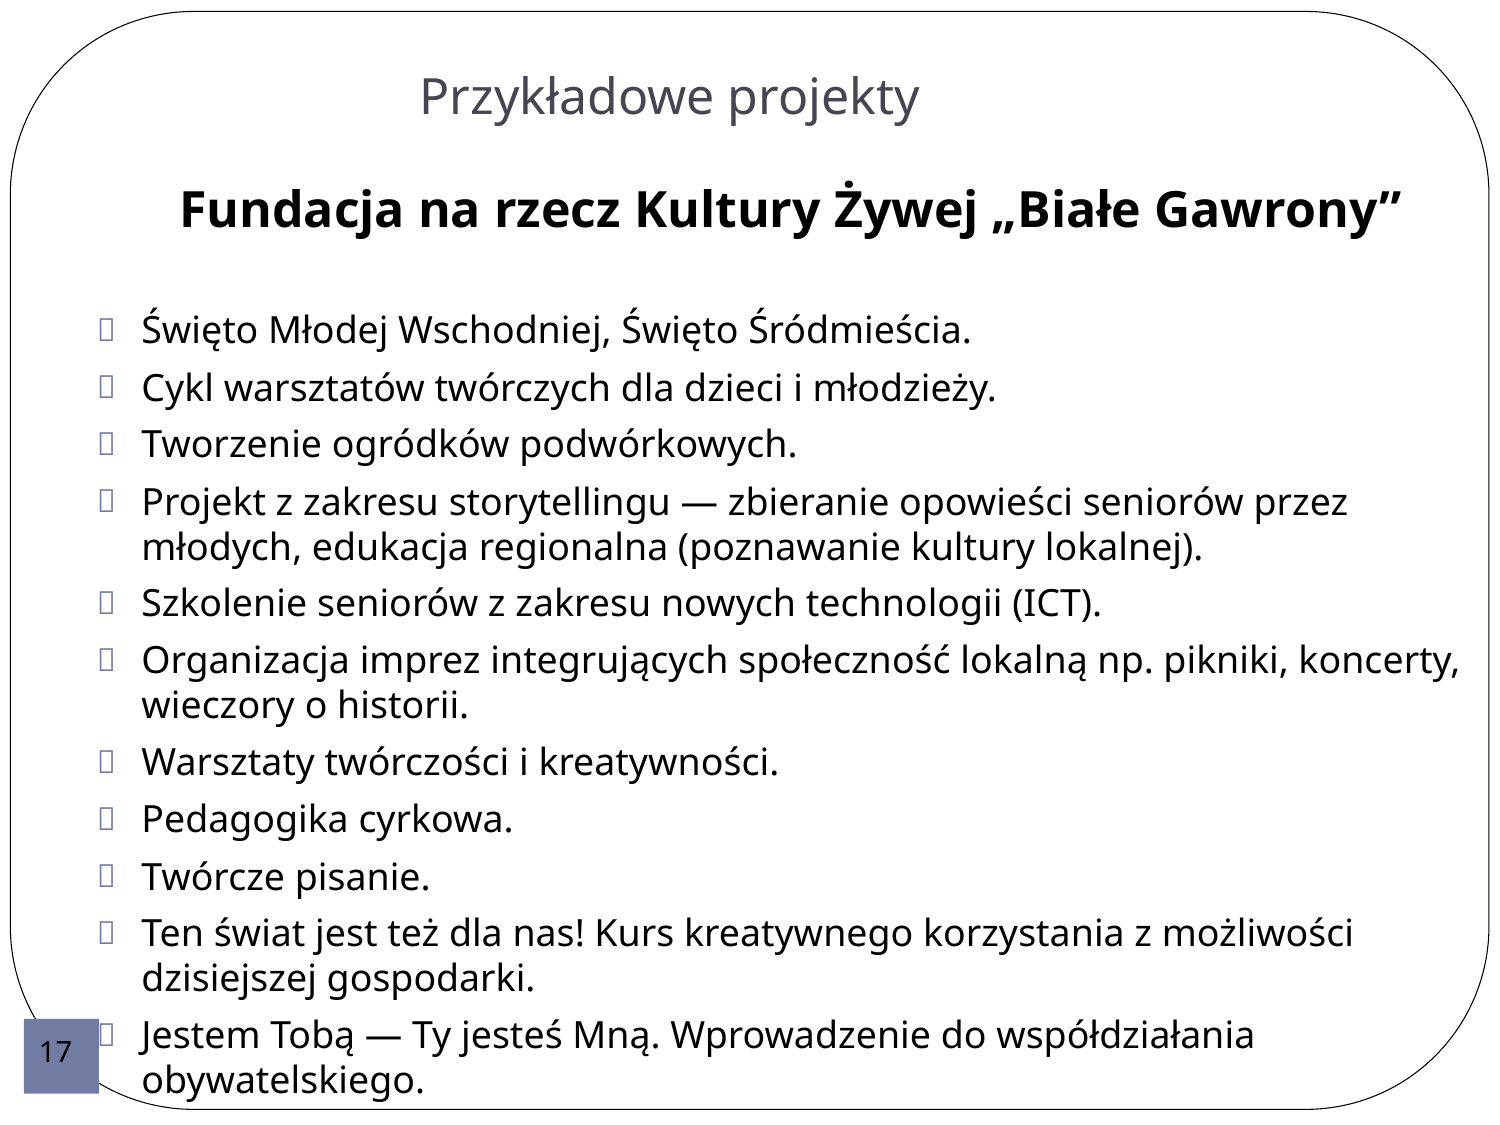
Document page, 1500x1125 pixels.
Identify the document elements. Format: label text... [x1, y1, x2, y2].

slide_number <numer> [23, 1018, 99, 1094]
list Fundacja na rzecz Kultury Żywej „Białe Gawrony” Święto Młodej Wschodniej, Święto Śródmieścia. Cykl warsztatów twórczych dla dzieci i młodzieży. Tworzenie ogródków podwórkowych. Projekt z zakresu storytellingu — zbieranie opowieści seniorów przez młodych, edukacja regionalna (poznawanie kultury lokalnej). Szkolenie seniorów z zakresu nowych technologii (ICT). Organizacja imprez integrujących społeczność lokalną np. pikniki, koncerty, wieczory o historii. Warsztaty twórczości i kreatywności. Pedagogika cyrkowa. Twórcze pisanie. Ten świat jest też dla nas! Kurs kreatywnego korzystania z możliwości dzisiejszej gospodarki. Jestem Tobą — Ty jesteś Mną. Wprowadzenie do współdziałania obywatelskiego. [81, 162, 1500, 1005]
title Przykładowe projekty [50, 50, 1290, 261]
